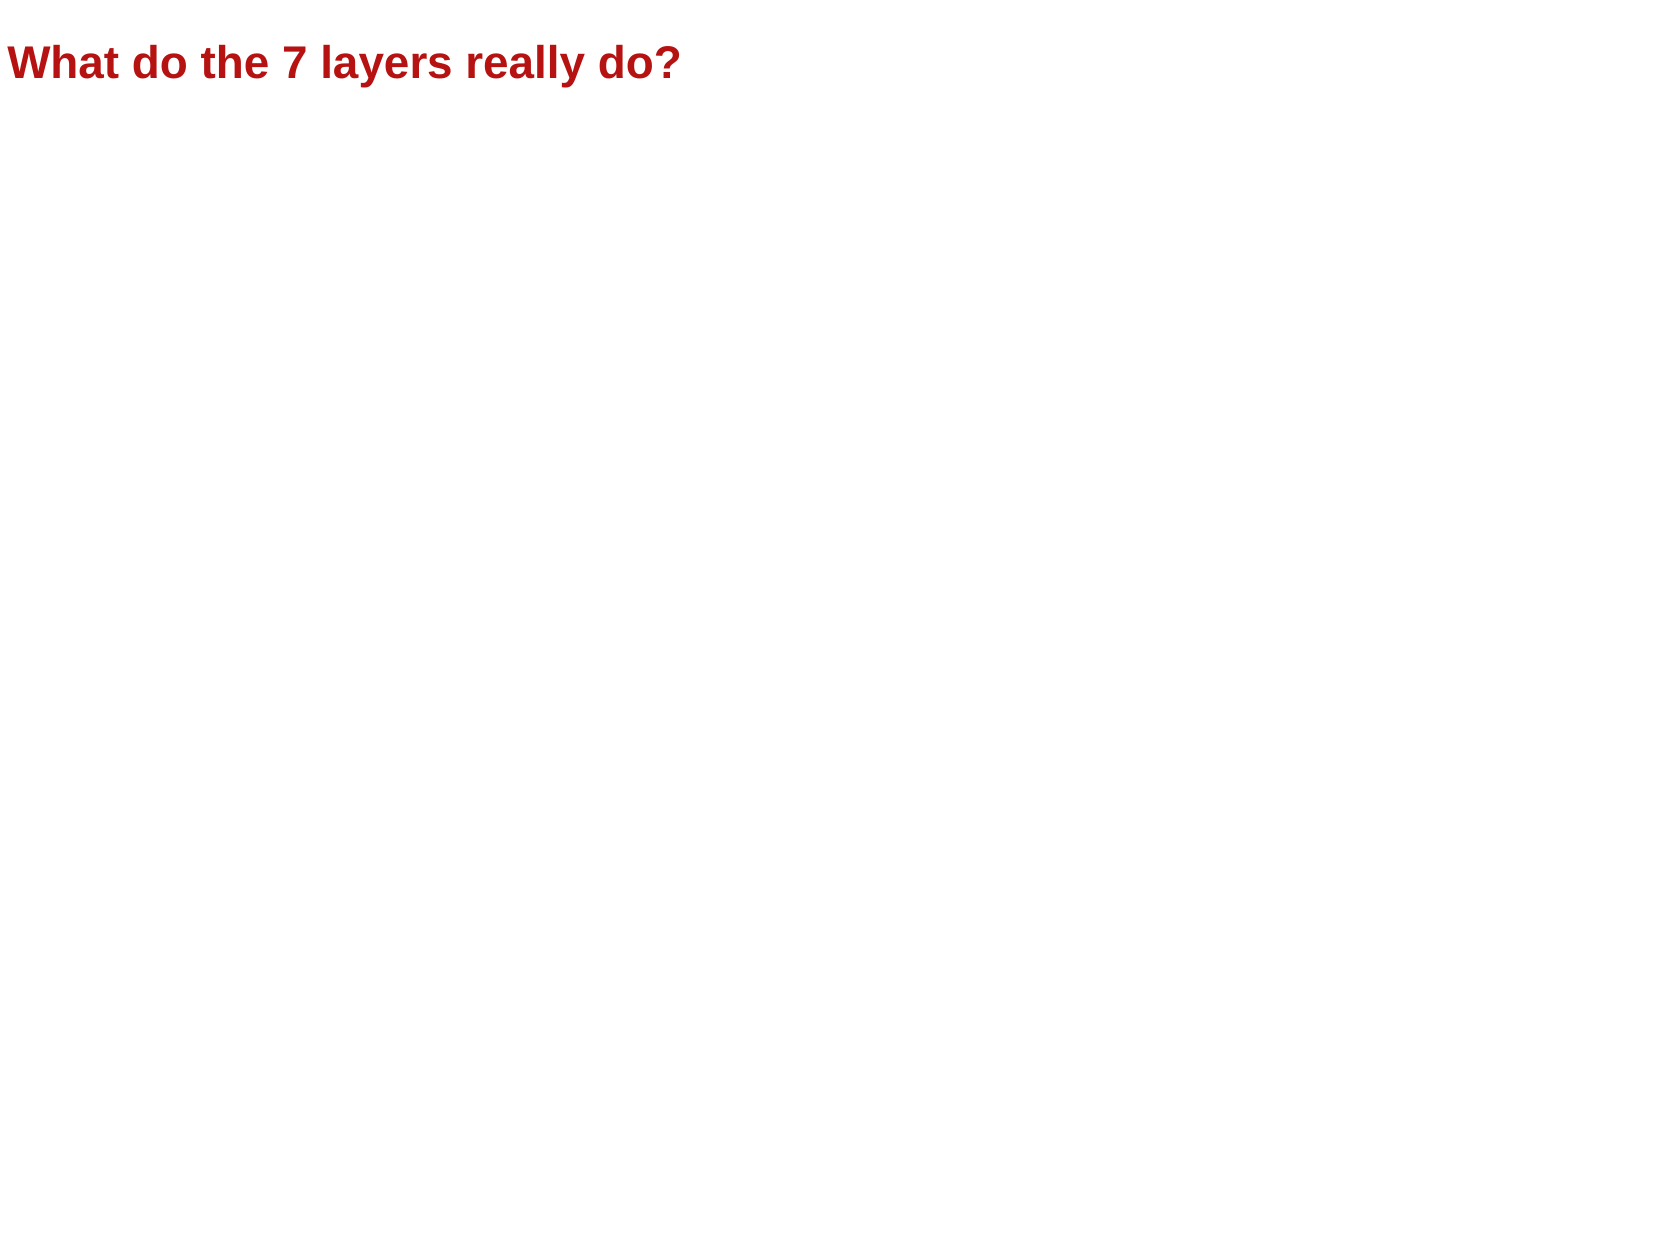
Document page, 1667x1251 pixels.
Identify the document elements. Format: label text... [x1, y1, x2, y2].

text_box What do the 7 layers really do? [7, 36, 707, 125]
